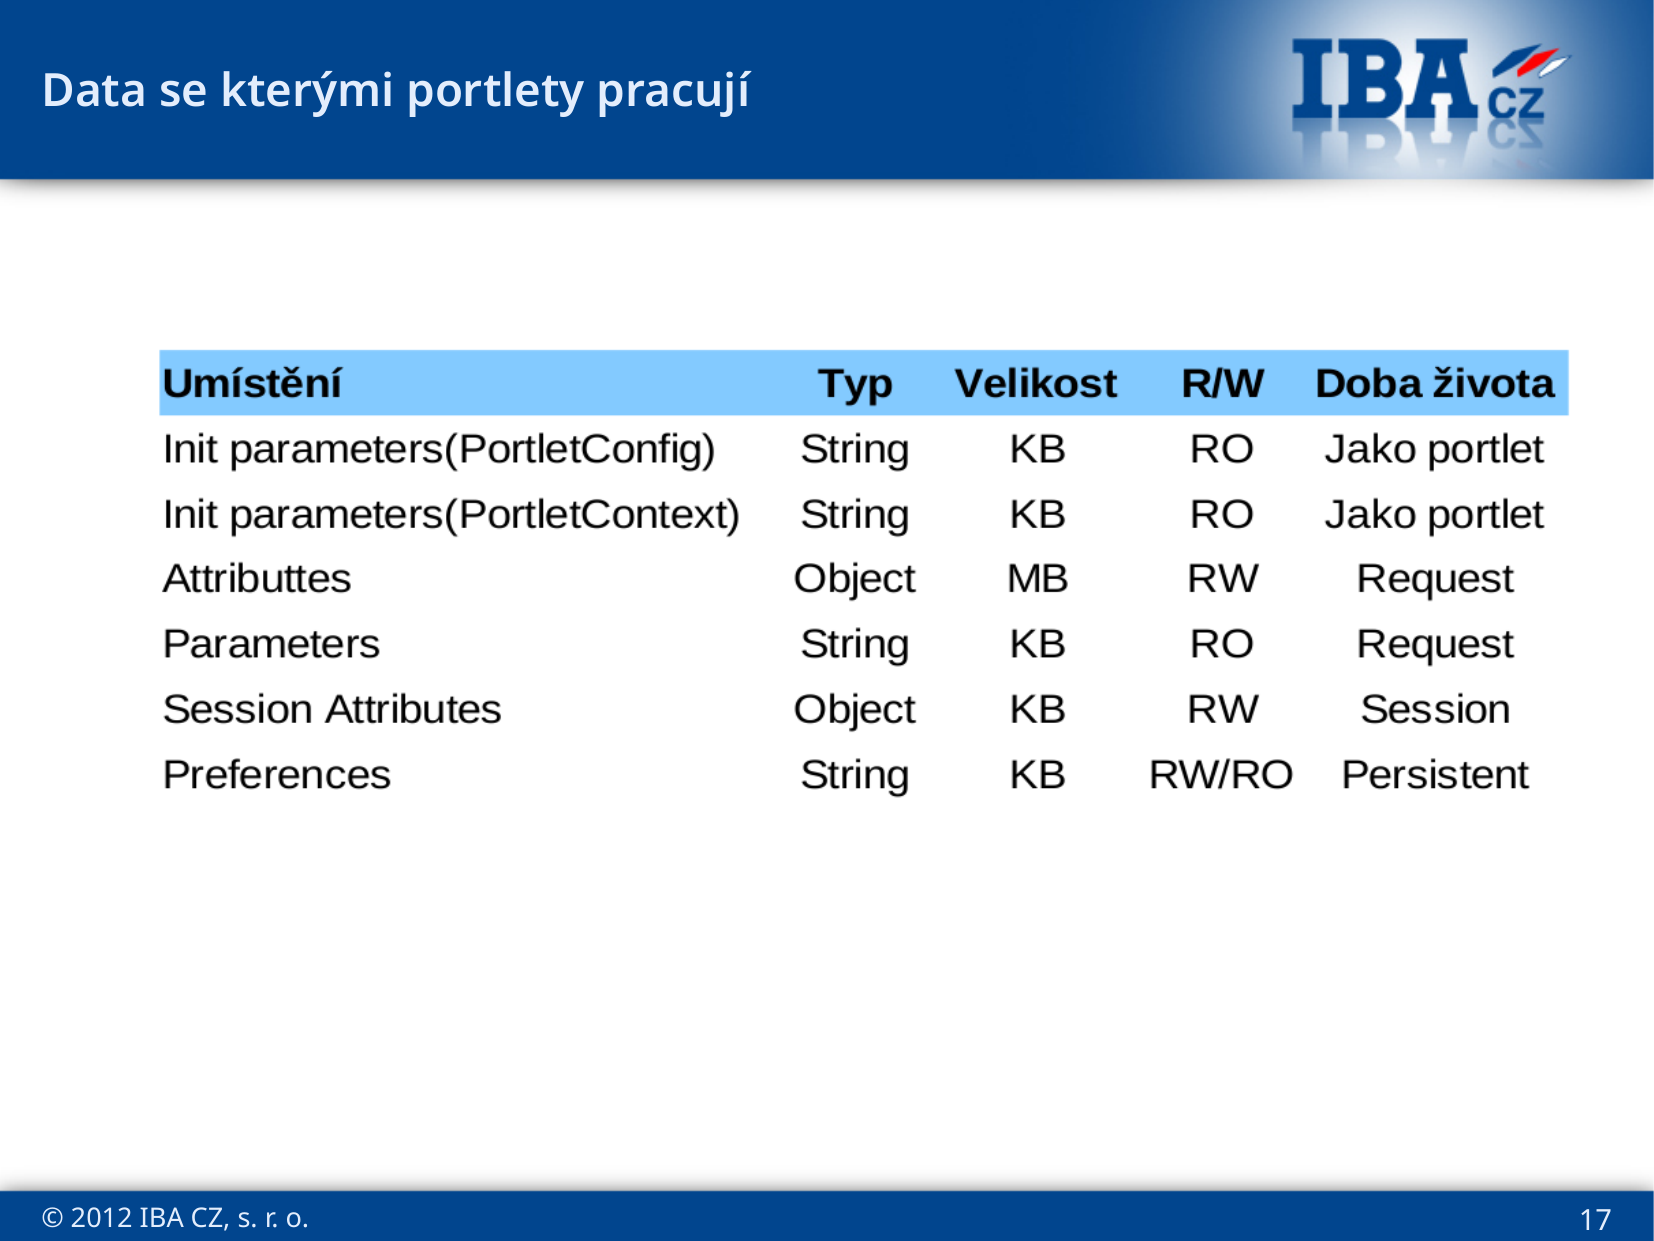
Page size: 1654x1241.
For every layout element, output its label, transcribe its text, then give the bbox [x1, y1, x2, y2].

picture [0, 0, 1654, 1241]
title Data se kterými portlety pracují [41, 7, 1105, 170]
